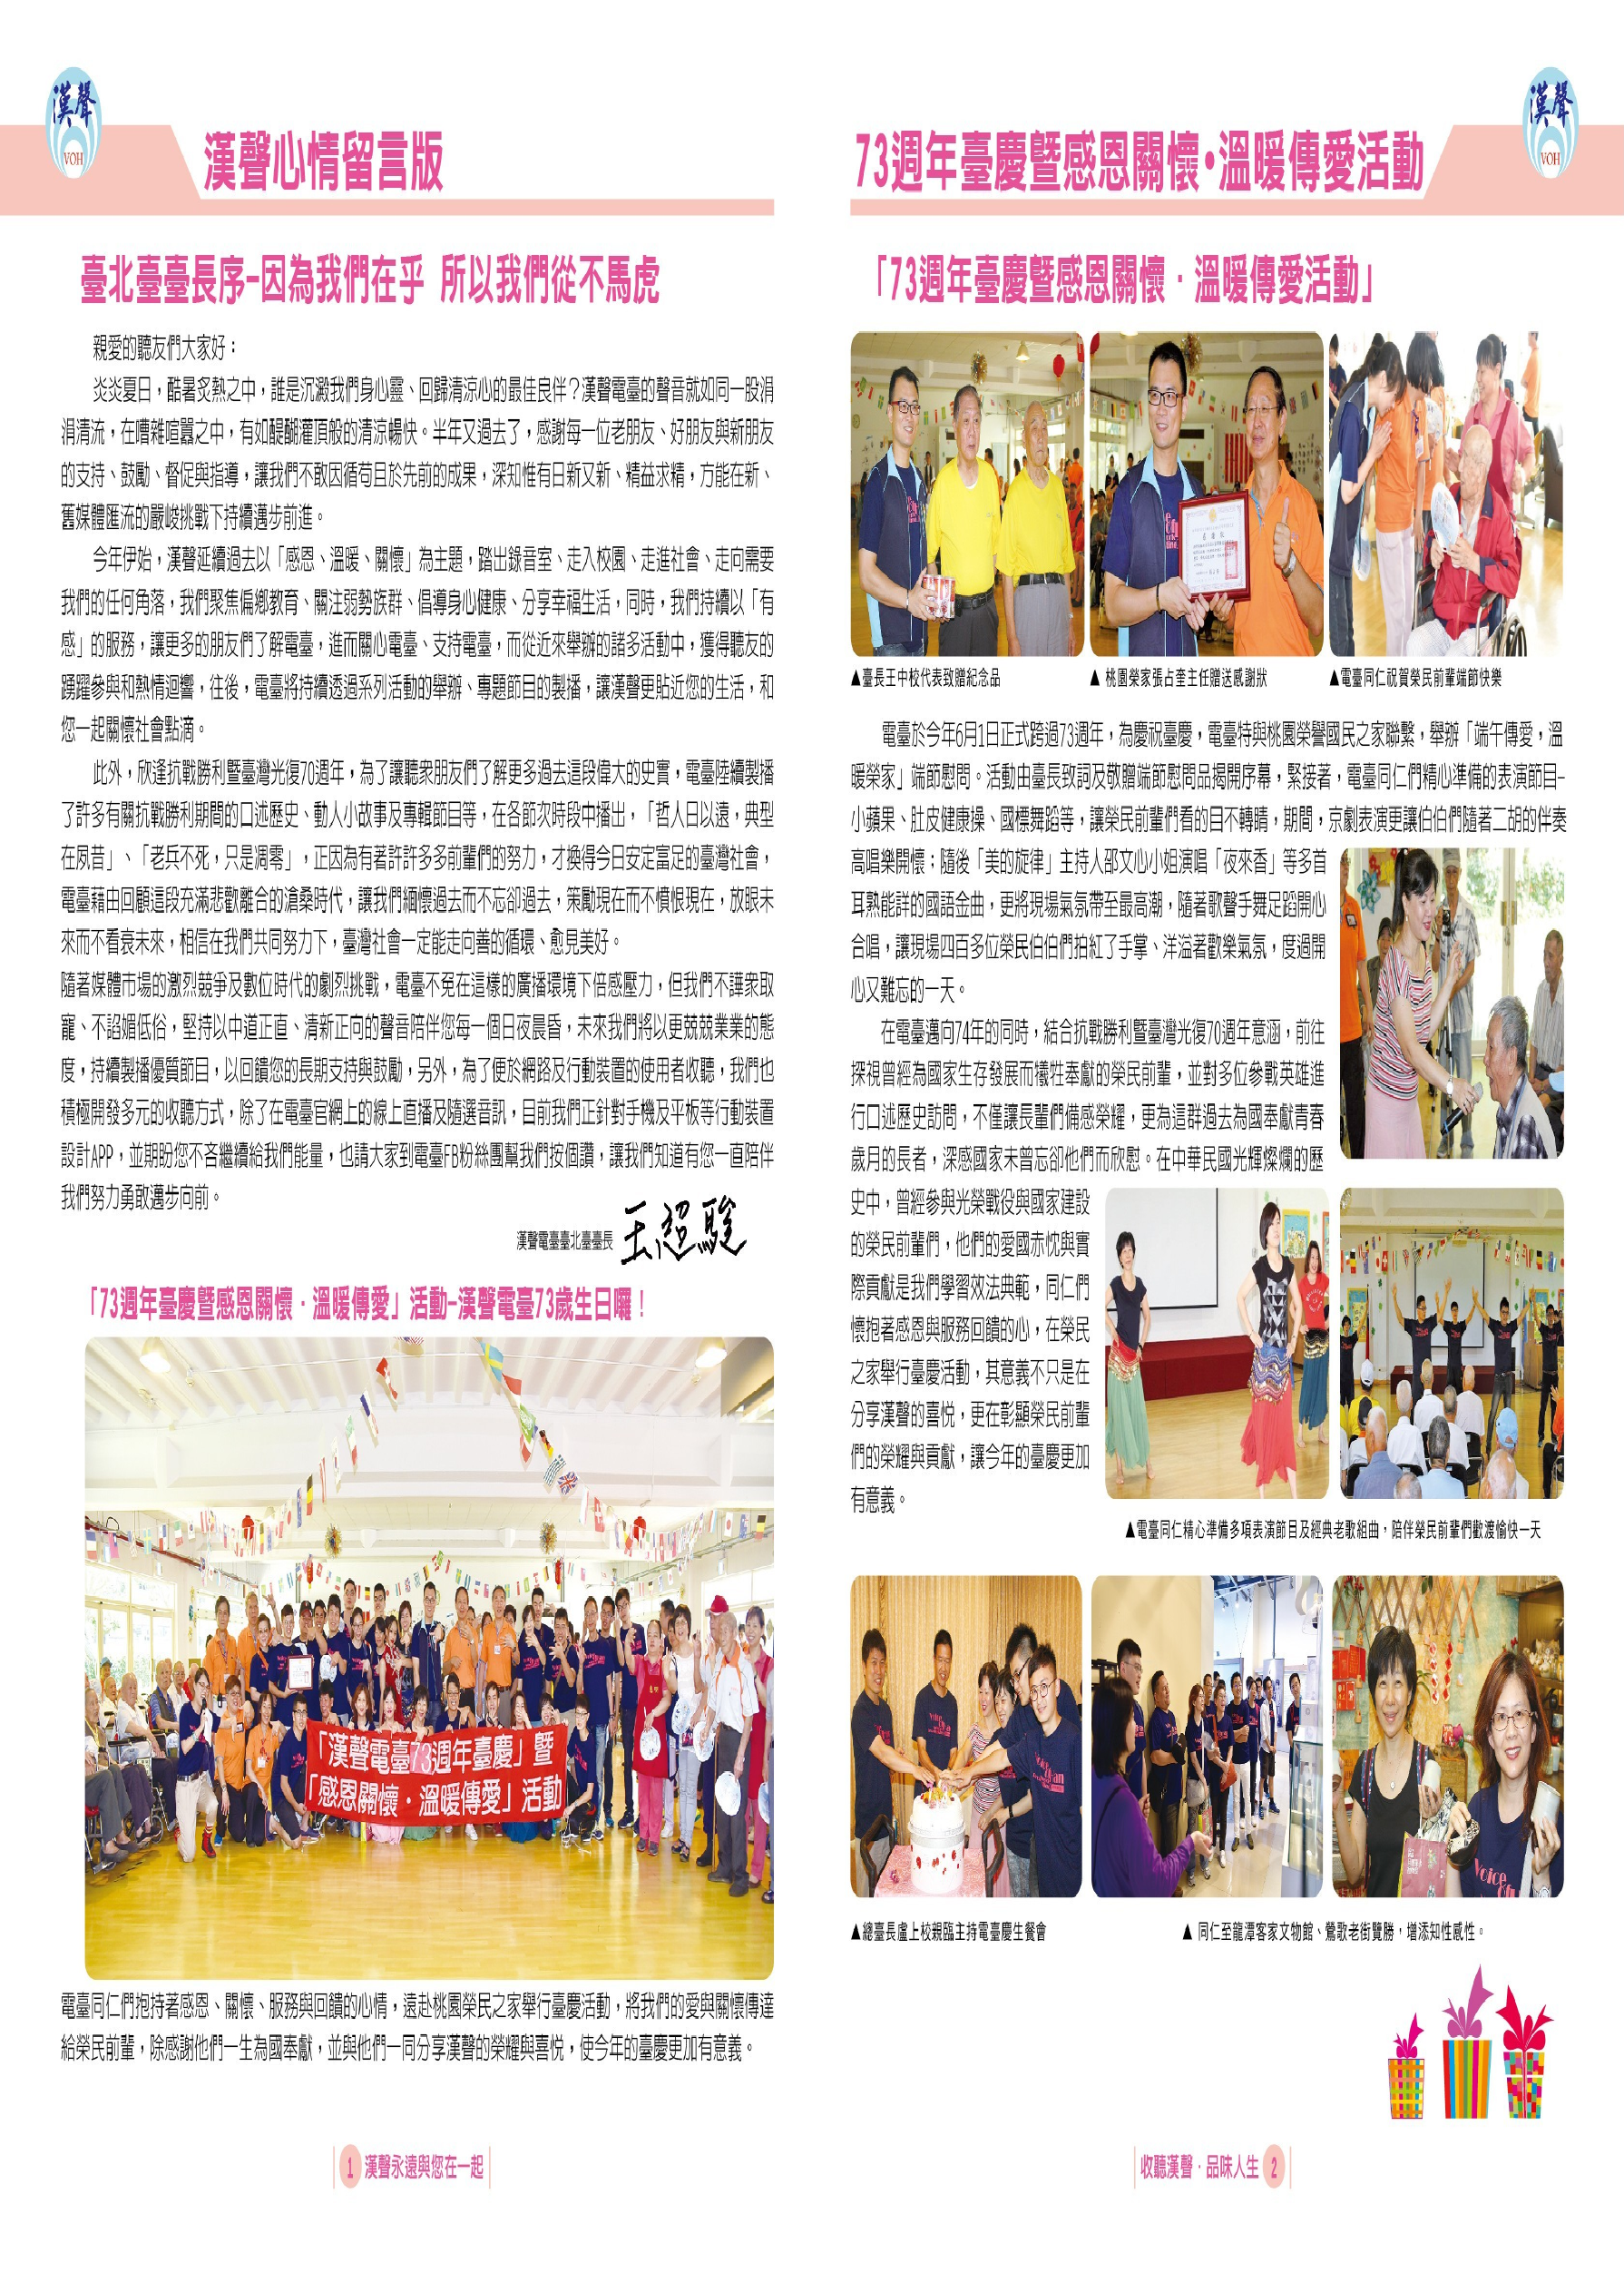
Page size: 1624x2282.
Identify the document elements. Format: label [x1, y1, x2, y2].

text_box [0, 0, 1624, 2282]
